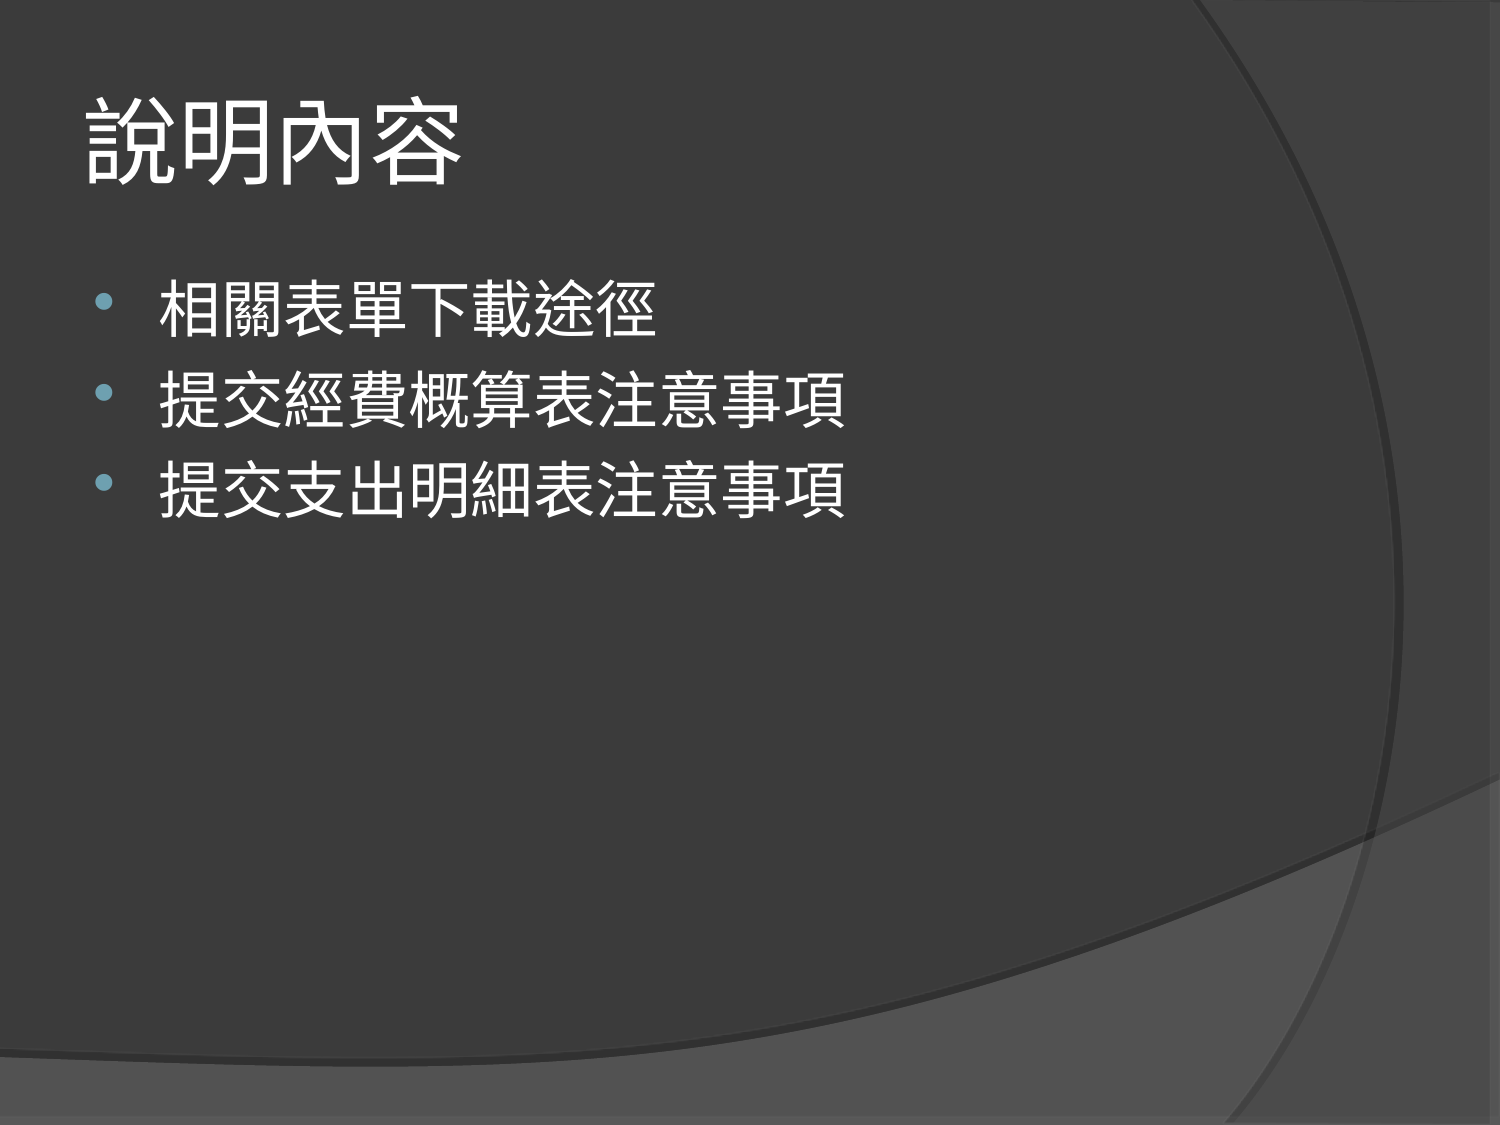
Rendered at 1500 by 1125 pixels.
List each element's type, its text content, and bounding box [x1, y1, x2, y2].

list 相關表單下載途徑 提交經費概算表注意事項 提交支出明細表注意事項 [74, 262, 1300, 1005]
title 說明內容 [74, 45, 1300, 233]
